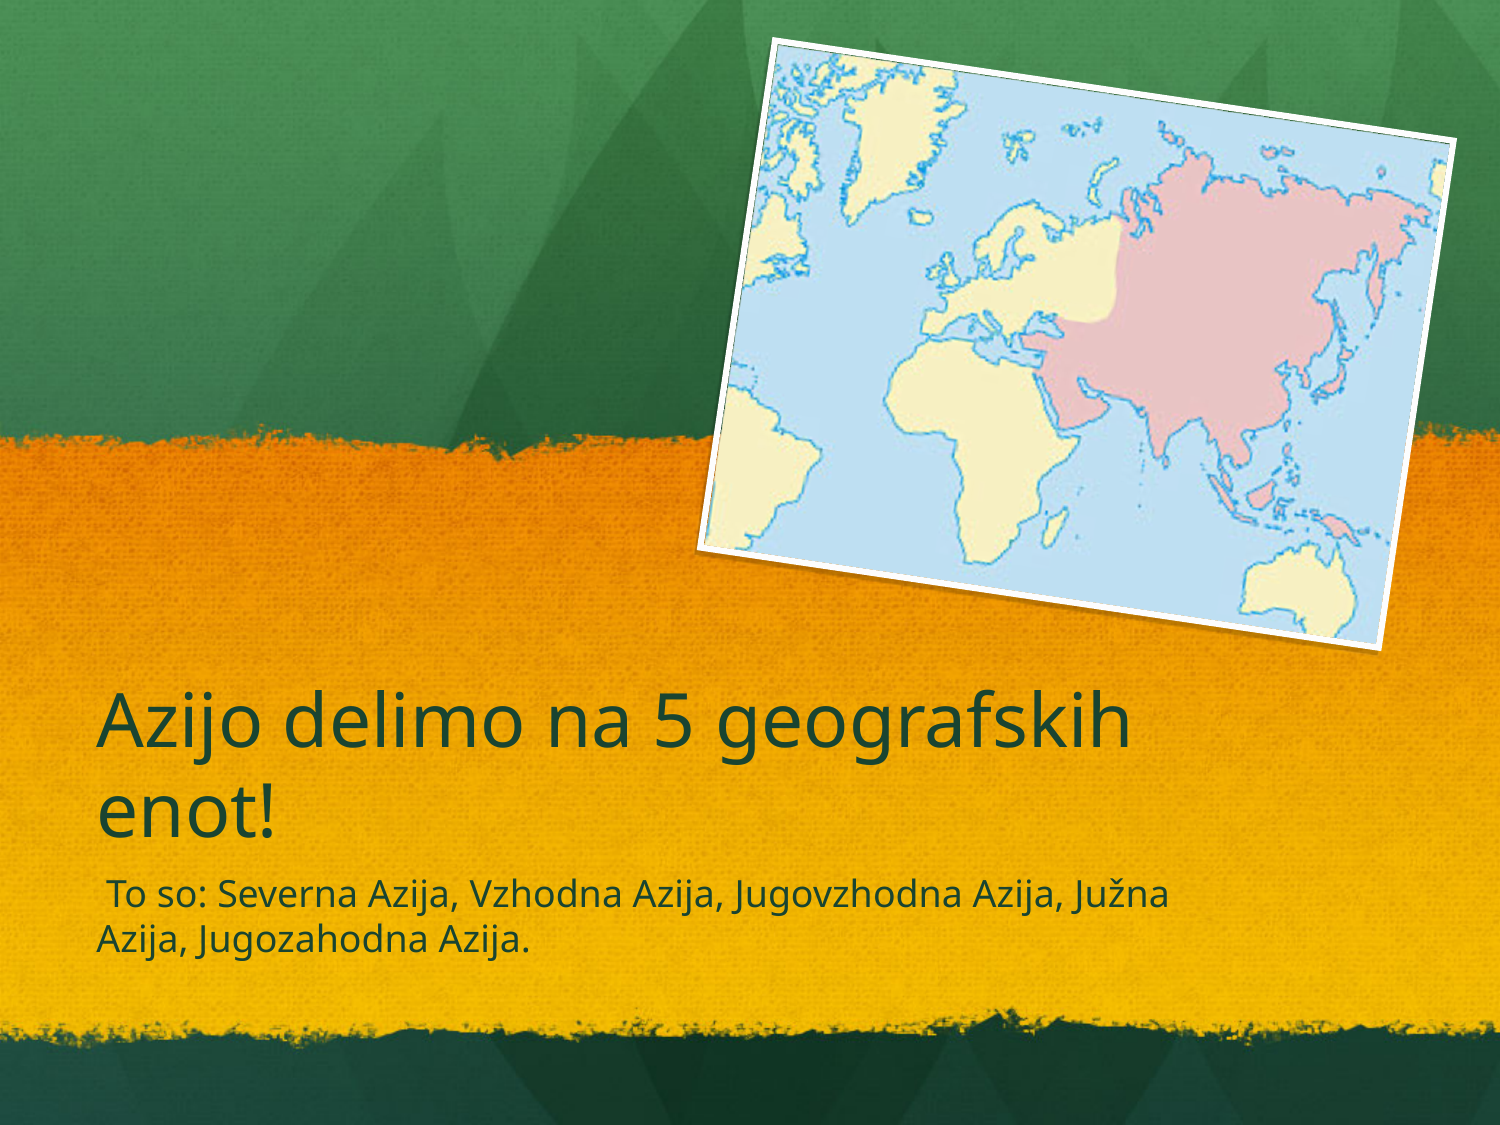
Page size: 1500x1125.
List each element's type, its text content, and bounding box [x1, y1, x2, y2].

title Azijo delimo na 5 geografskih enot! [81, 619, 1263, 861]
picture [0, 0, 1500, 1125]
subtitle To so: Severna Azija, Vzhodna Azija, Jugovzhodna Azija, Južna Azija, Jugozahodna Azija. [81, 862, 1263, 1025]
